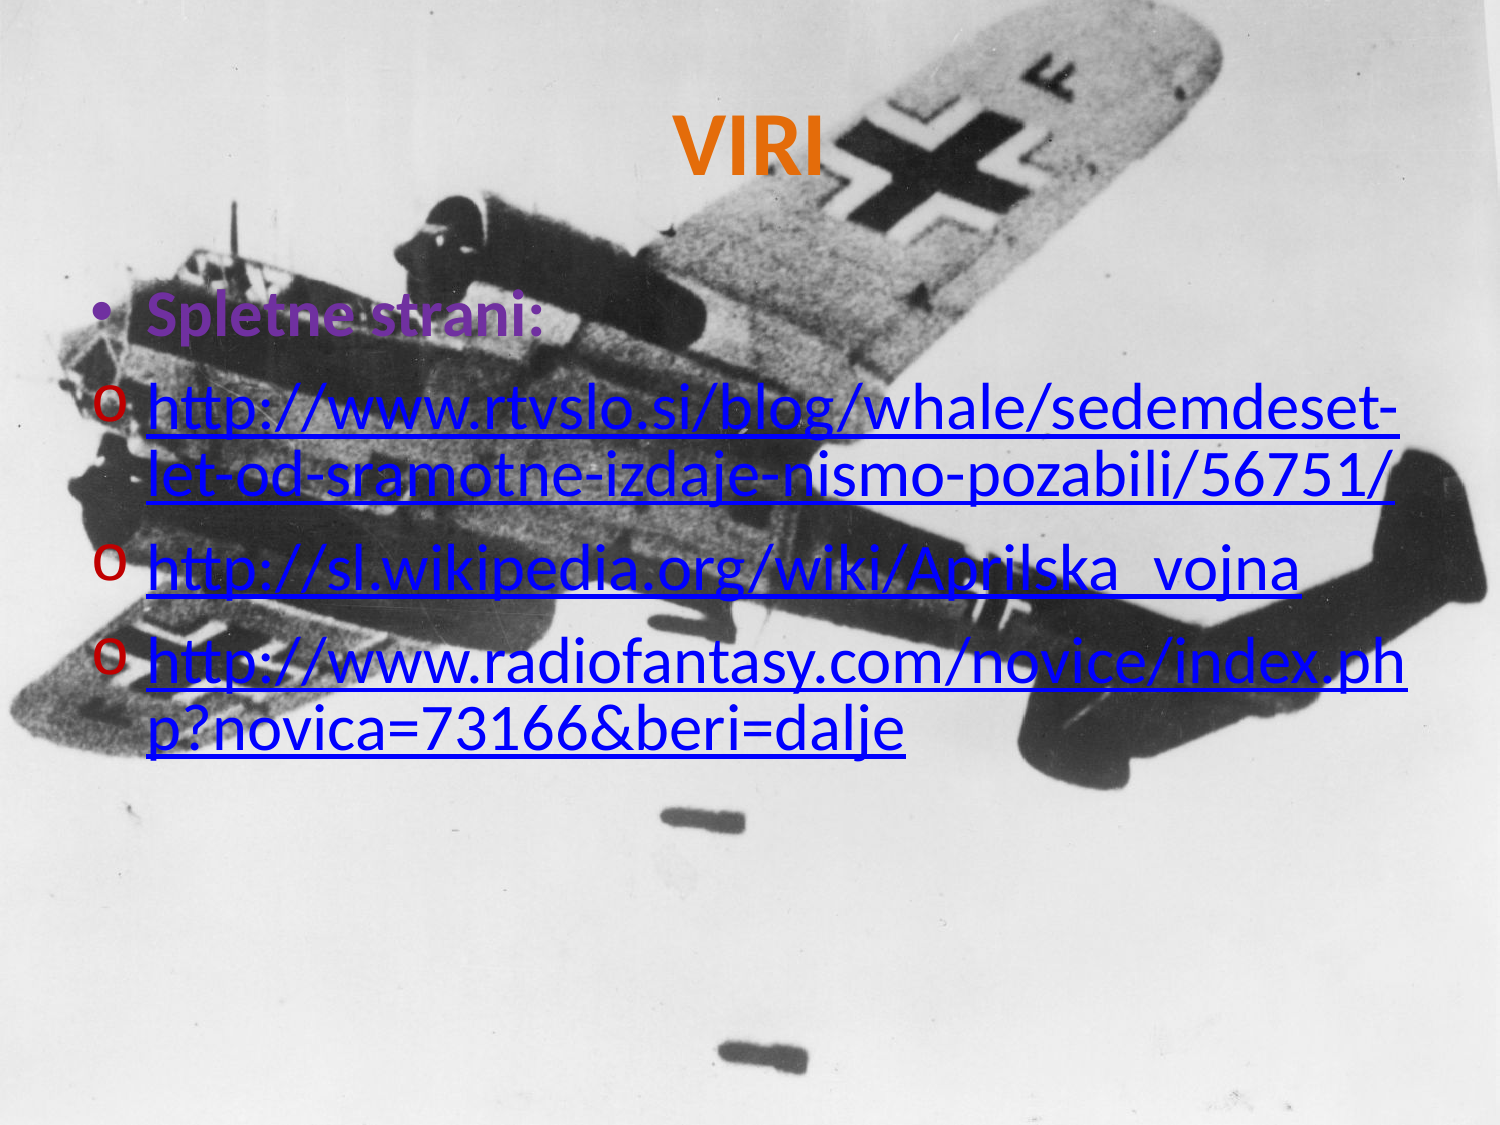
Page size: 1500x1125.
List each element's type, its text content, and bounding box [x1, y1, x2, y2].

title VIRI [75, 45, 1425, 233]
picture [0, 0, 1500, 1125]
list Spletne strani: http://www.rtvslo.si/blog/whale/sedemdeset-let-od-sramotne-izdaje-nismo-pozabili/56751/ http://sl.wikipedia.org/wiki/Aprilska_vojna http://www.radiofantasy.com/novice/index.php?novica=73166&beri=dalje [75, 262, 1425, 1005]
